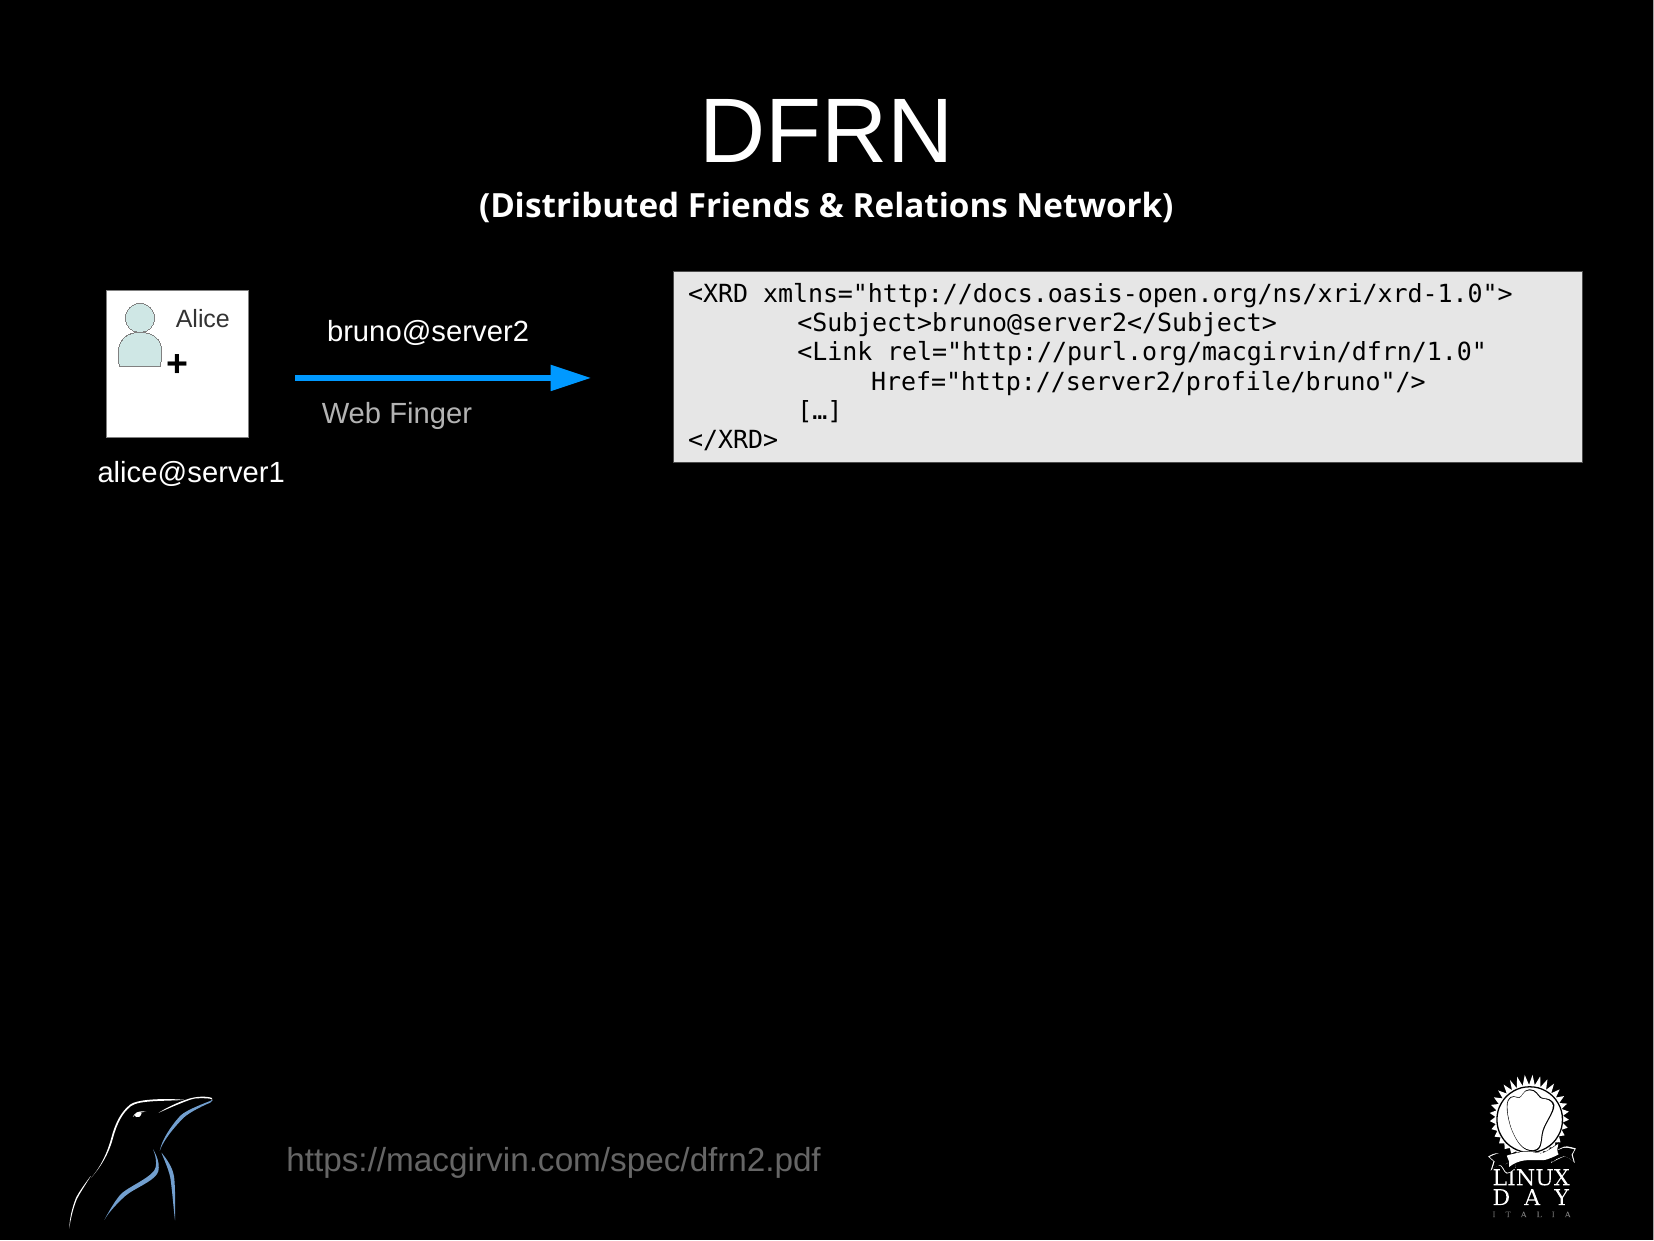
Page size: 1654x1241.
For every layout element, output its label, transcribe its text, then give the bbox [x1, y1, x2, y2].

text_box [118, 303, 162, 367]
title DFRN (Distributed Friends & Relations Network) [82, 49, 1571, 257]
text_box alice@server1 [82, 448, 371, 497]
text_box bruno@server2 [312, 307, 615, 355]
text_box https://macgirvin.com/spec/dfrn2.pdf [271, 1133, 1441, 1186]
text_box <XRD xmlns="http://docs.oasis-open.org/ns/xri/xrd-1.0"> <Subject>bruno@server2</Subject> <Link rel="http://purl.org/macgirvin/dfrn/1.0" Href="http://server2/profile/bruno"/> […] </XRD> [673, 271, 1583, 463]
text_box Web Finger [307, 389, 559, 438]
text_box + [106, 290, 249, 438]
text_box Alice [160, 297, 245, 341]
list [82, 290, 1571, 1010]
